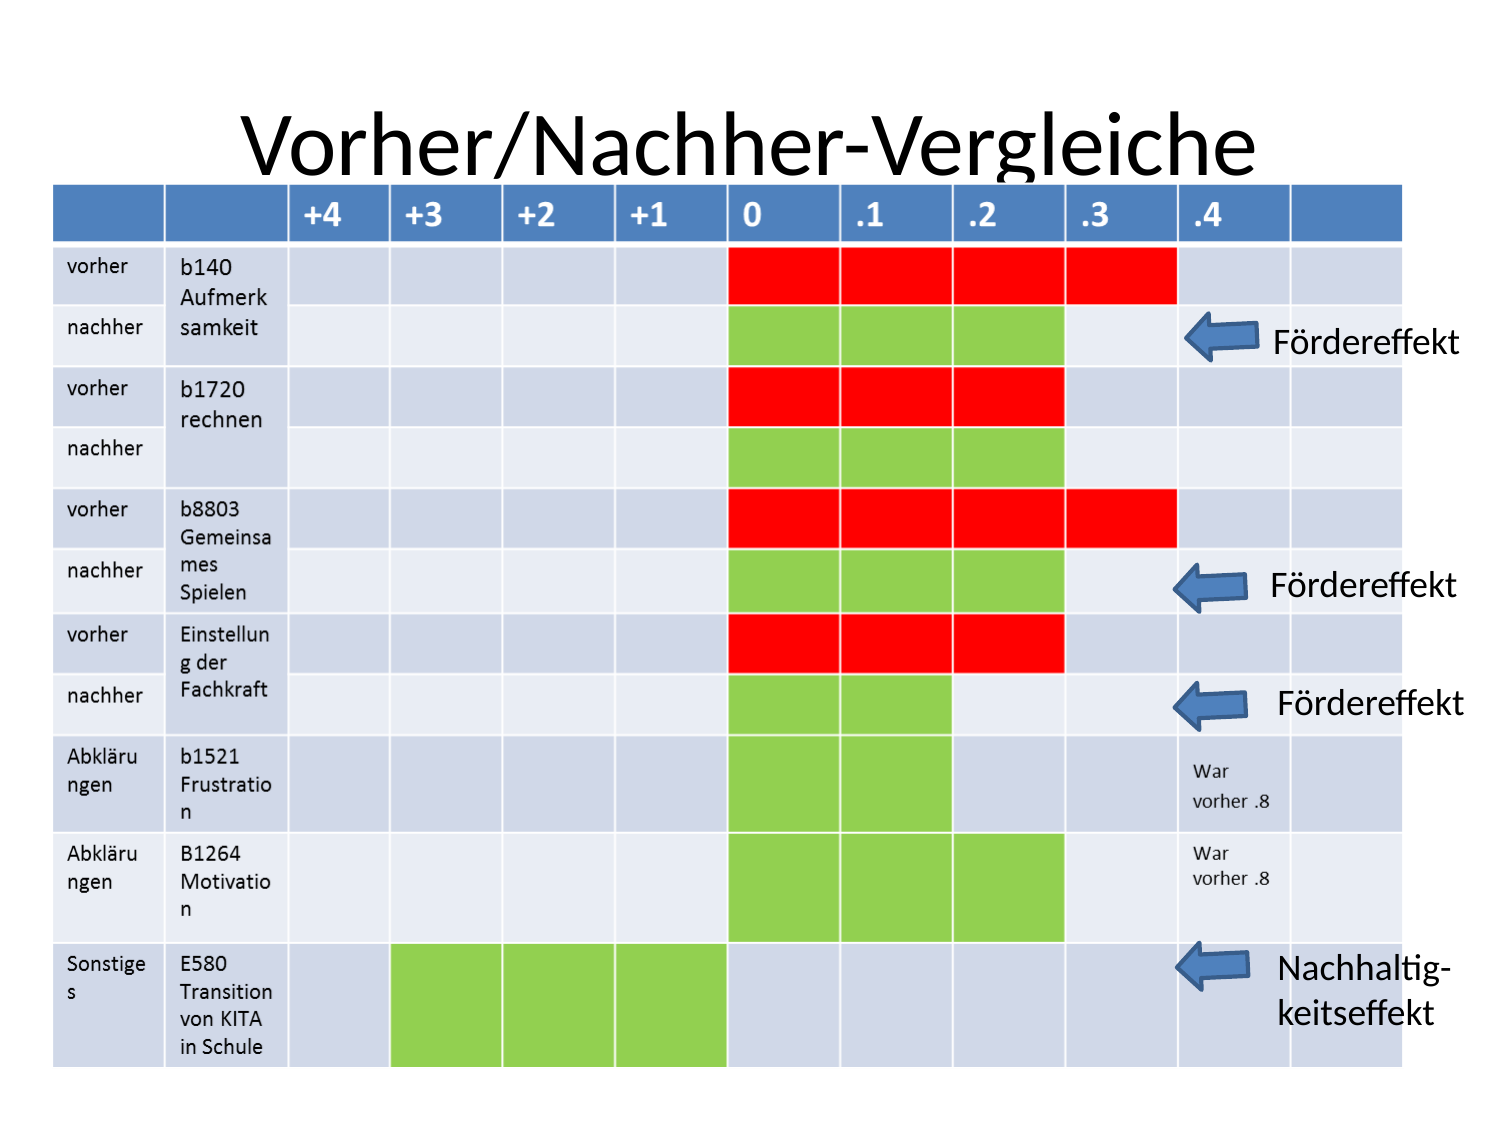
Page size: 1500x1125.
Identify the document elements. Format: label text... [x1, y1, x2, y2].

picture [52, 179, 1404, 1075]
text_box [1176, 942, 1249, 990]
text_box [1174, 564, 1247, 612]
text_box Fördereffekt [1255, 552, 1476, 614]
text_box Fördereffekt [1258, 309, 1479, 371]
text_box [1186, 313, 1258, 361]
text_box [1174, 682, 1247, 730]
text_box Nachhaltig- keitseffekt [1262, 935, 1469, 1042]
title Vorher/Nachher-Vergleiche [75, 45, 1426, 233]
text_box Fördereffekt [1262, 670, 1483, 732]
